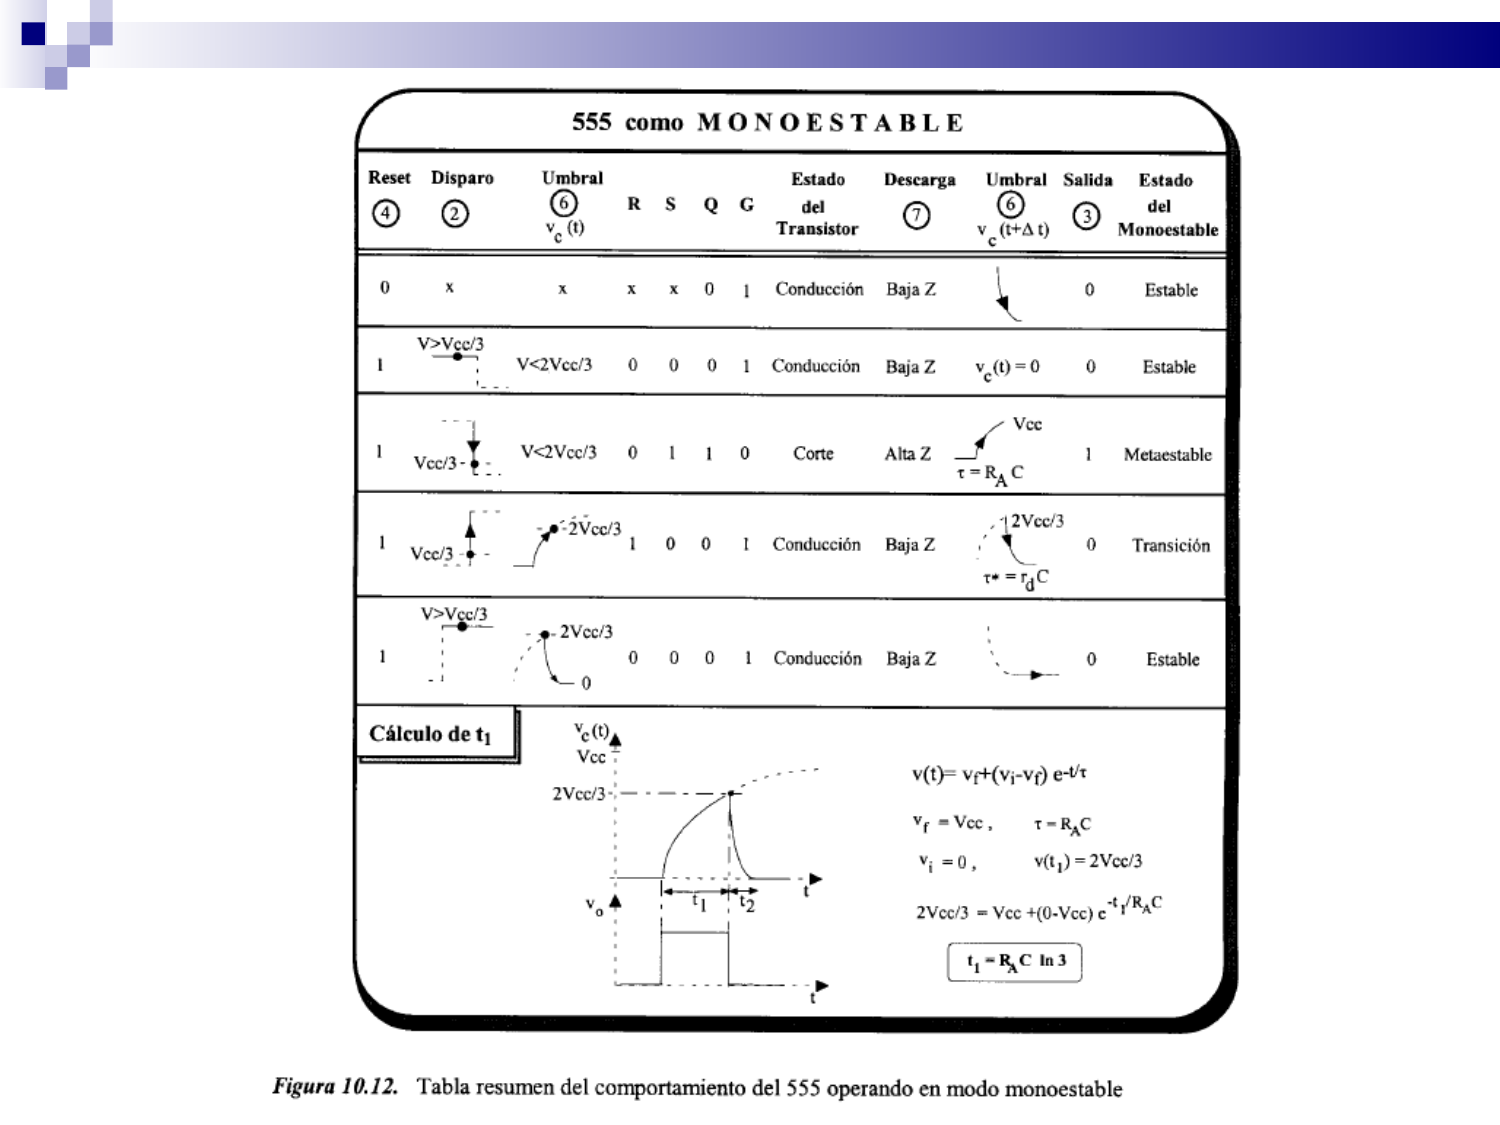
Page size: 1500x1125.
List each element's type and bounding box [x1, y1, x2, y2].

picture [242, 78, 1270, 1125]
